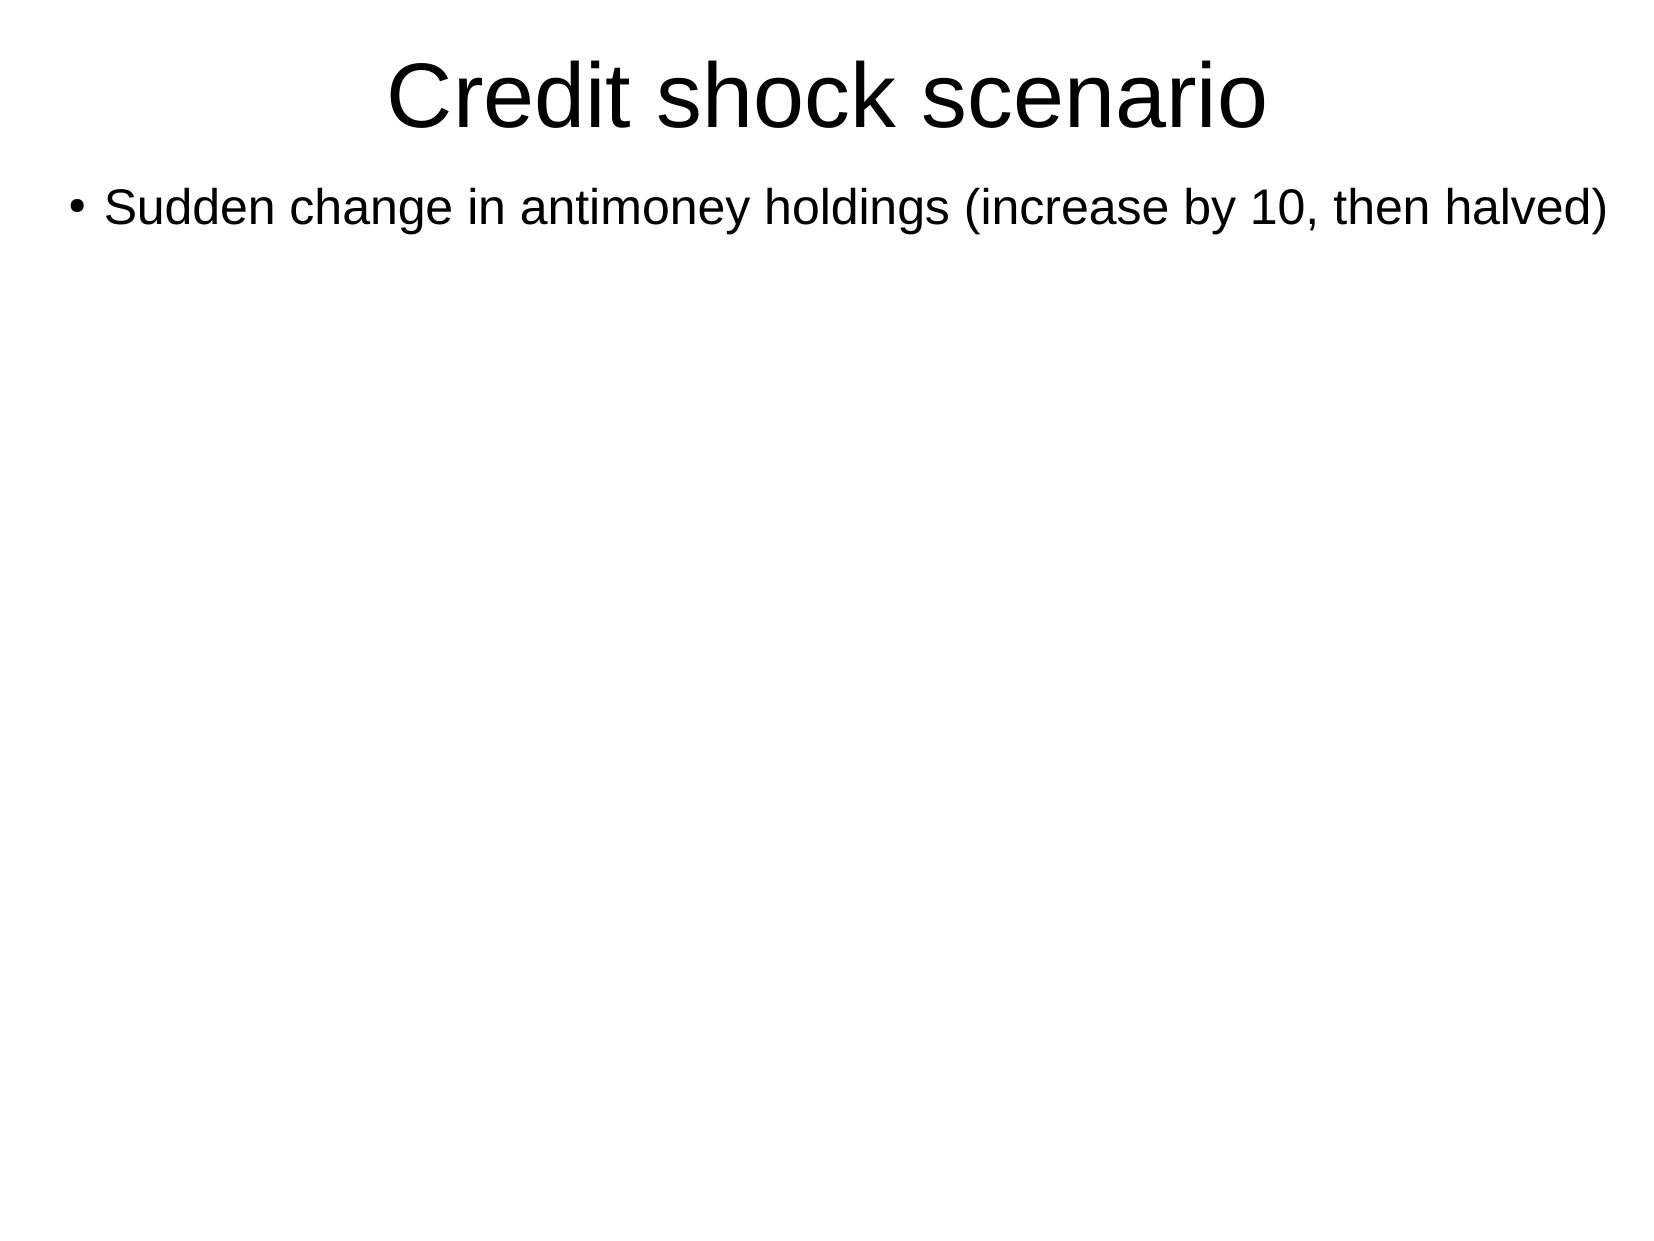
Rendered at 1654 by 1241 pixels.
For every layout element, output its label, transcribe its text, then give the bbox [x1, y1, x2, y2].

title Credit shock scenario [53, 44, 1604, 147]
text_box Sudden change in antimoney holdings (increase by 10, then halved) [53, 171, 1646, 562]
